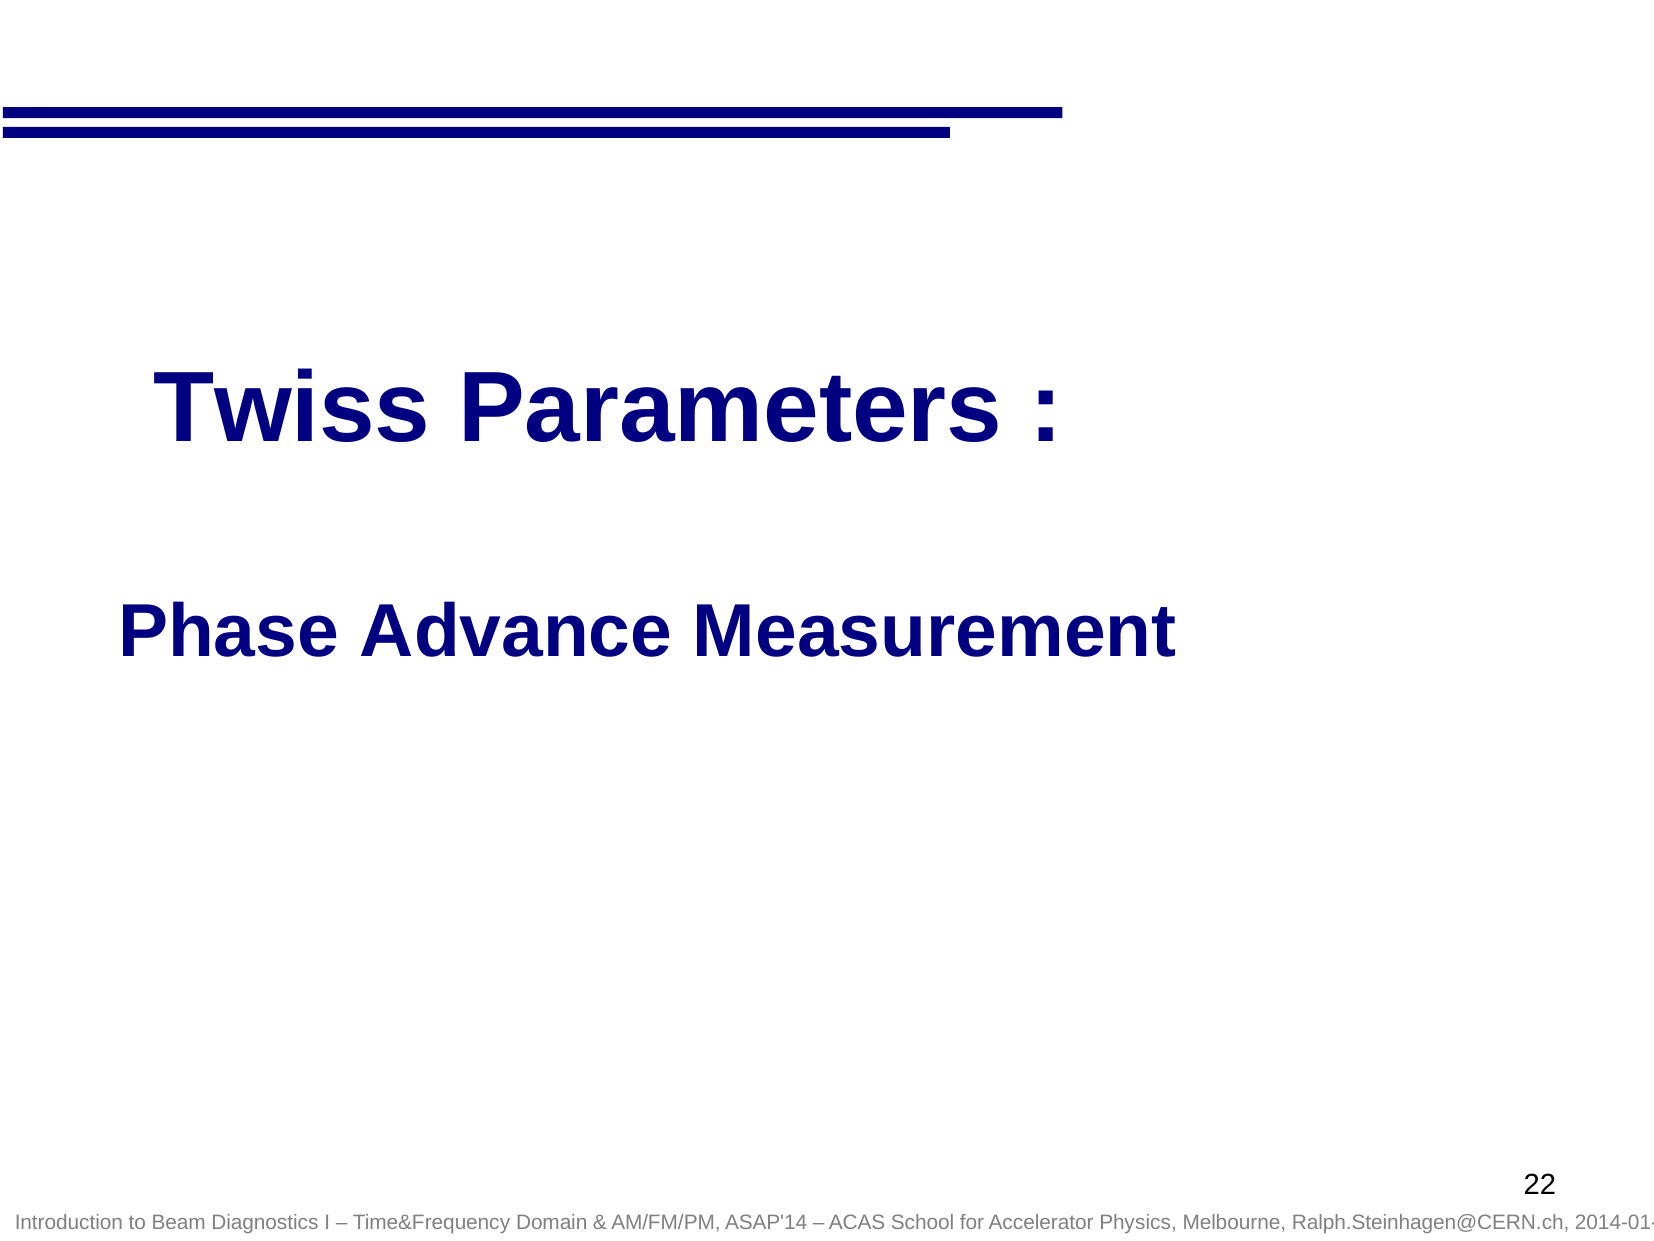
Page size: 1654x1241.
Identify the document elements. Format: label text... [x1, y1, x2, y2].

text_box <number> [1185, 1157, 1571, 1216]
title Twiss Parameters : Phase Advance Measurement [103, 303, 1578, 710]
